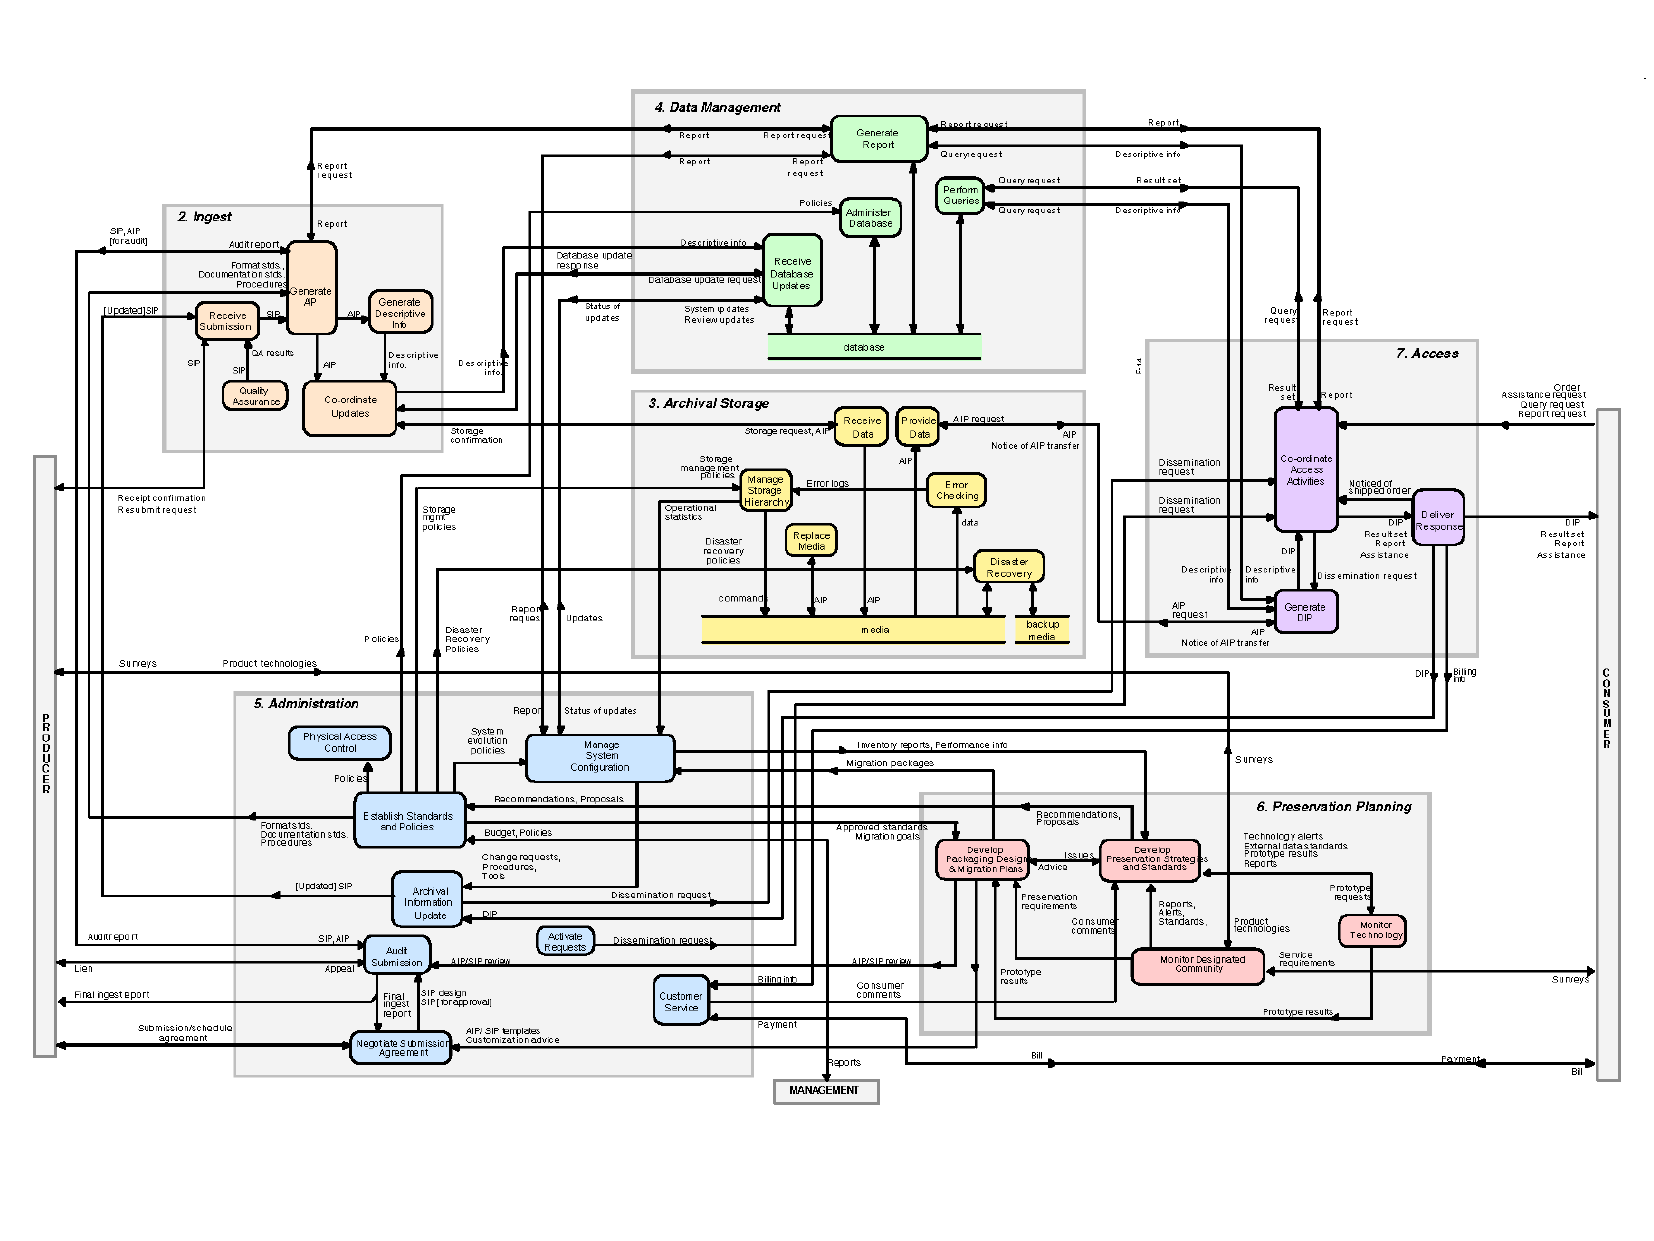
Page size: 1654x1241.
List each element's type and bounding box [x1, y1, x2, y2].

picture [23, 78, 1646, 1126]
